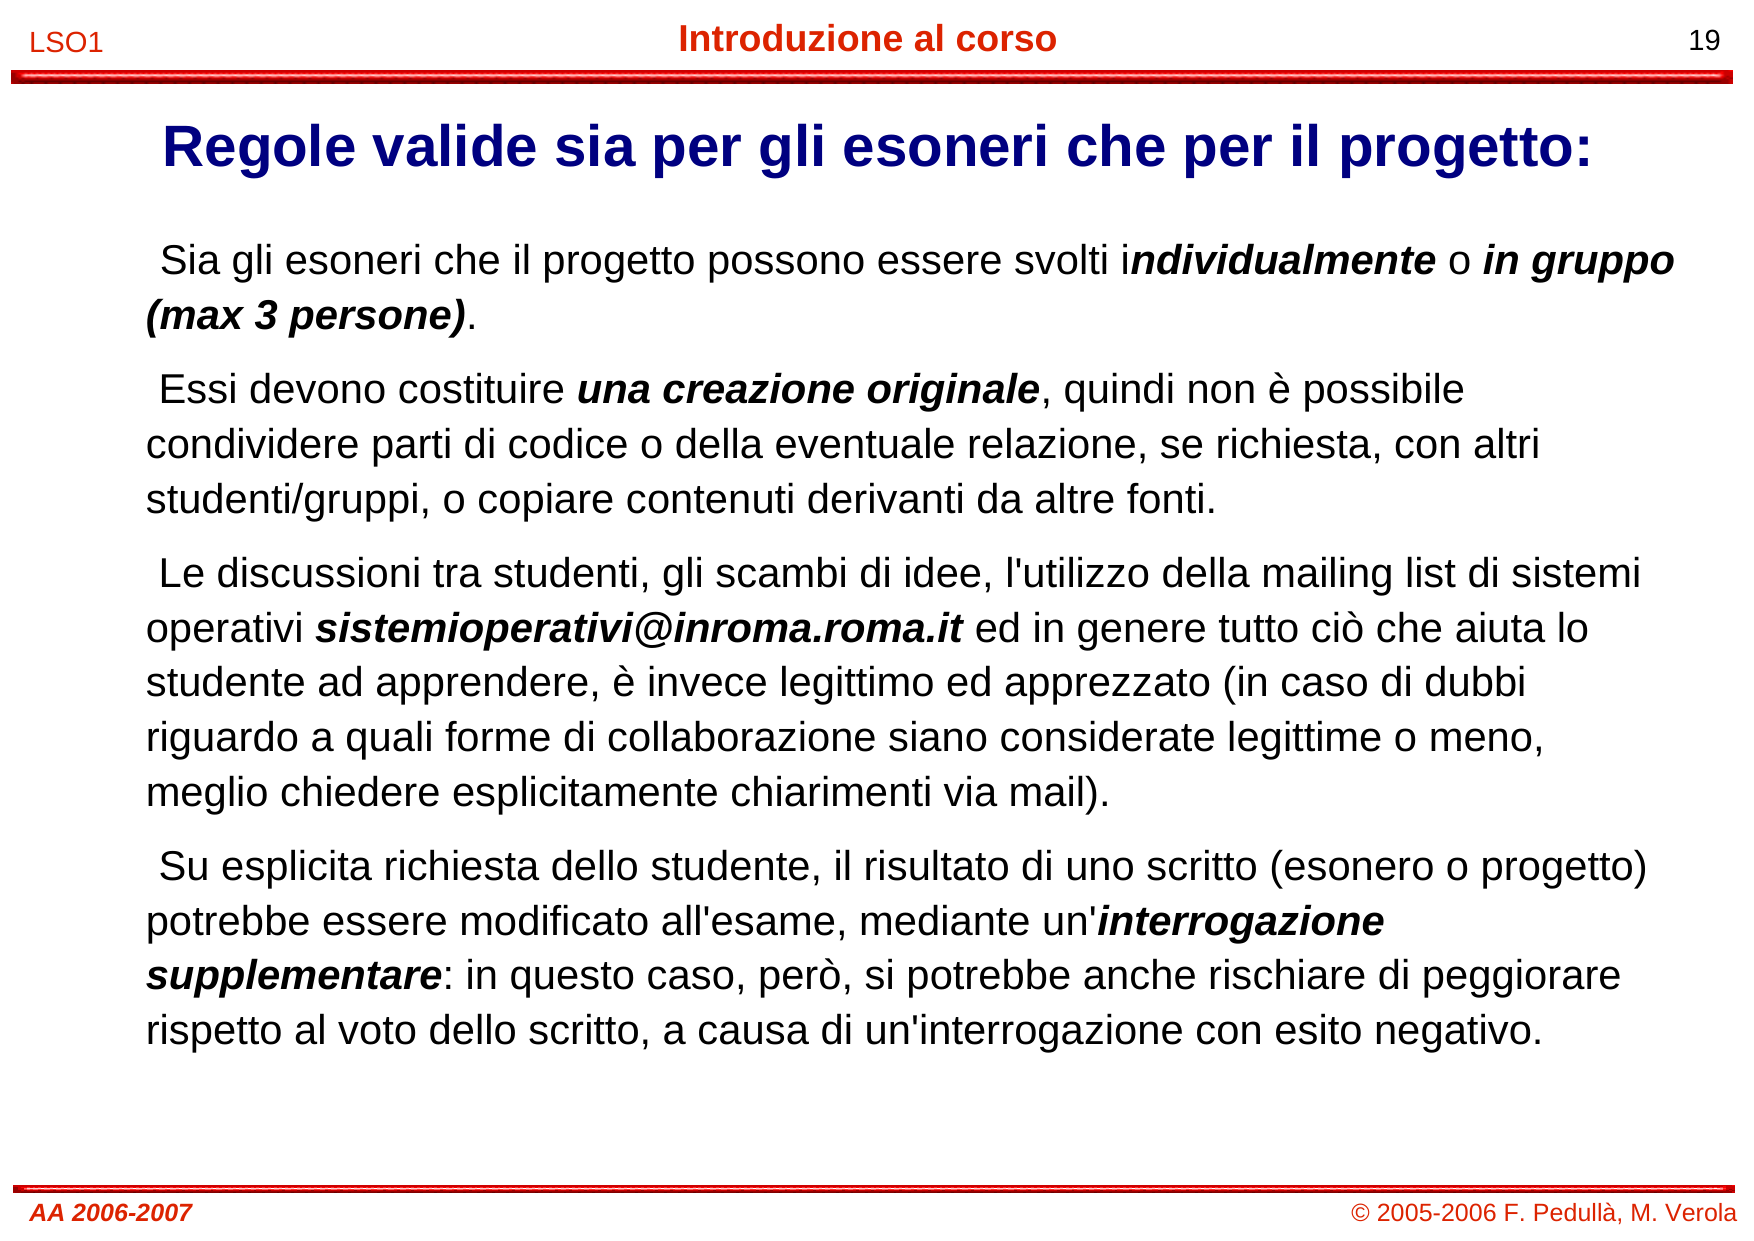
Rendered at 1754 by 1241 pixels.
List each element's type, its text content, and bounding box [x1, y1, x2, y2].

text_box Regole valide sia per gli esoneri che per il progetto: [59, 110, 1699, 199]
picture [13, 1185, 1735, 1193]
list Sia gli esoneri che il progetto possono essere svolti individualmente o in gruppo (max 3 persone). Essi devono costituire una creazione originale, quindi non è possibile condividere parti di codice o della eventuale relazione, se richiesta, con altri studenti/gruppi, o copiare contenuti derivanti da altre fonti. Le discussioni tra studenti, gli scambi di idee, l'utilizzo della mailing list di sistemi operativi sistemioperativi@inroma.roma.it ed in genere tutto ciò che aiuta lo studente ad apprendere, è invece legittimo ed apprezzato (in caso di dubbi riguardo a quali forme di collaborazione siano considerate legittime o meno, meglio chiedere esplicitamente chiarimenti via mail). Su esplicita richiesta dello studente, il risultato di uno scritto (esonero o progetto) potrebbe essere modificato all'esame, mediante un'interrogazione supplementare: in questo caso, però, si potrebbe anche rischiare di peggiorare rispetto al voto dello scritto, a causa di un'interrogazione con esito negativo. [84, 199, 1676, 1117]
picture [11, 70, 1733, 84]
